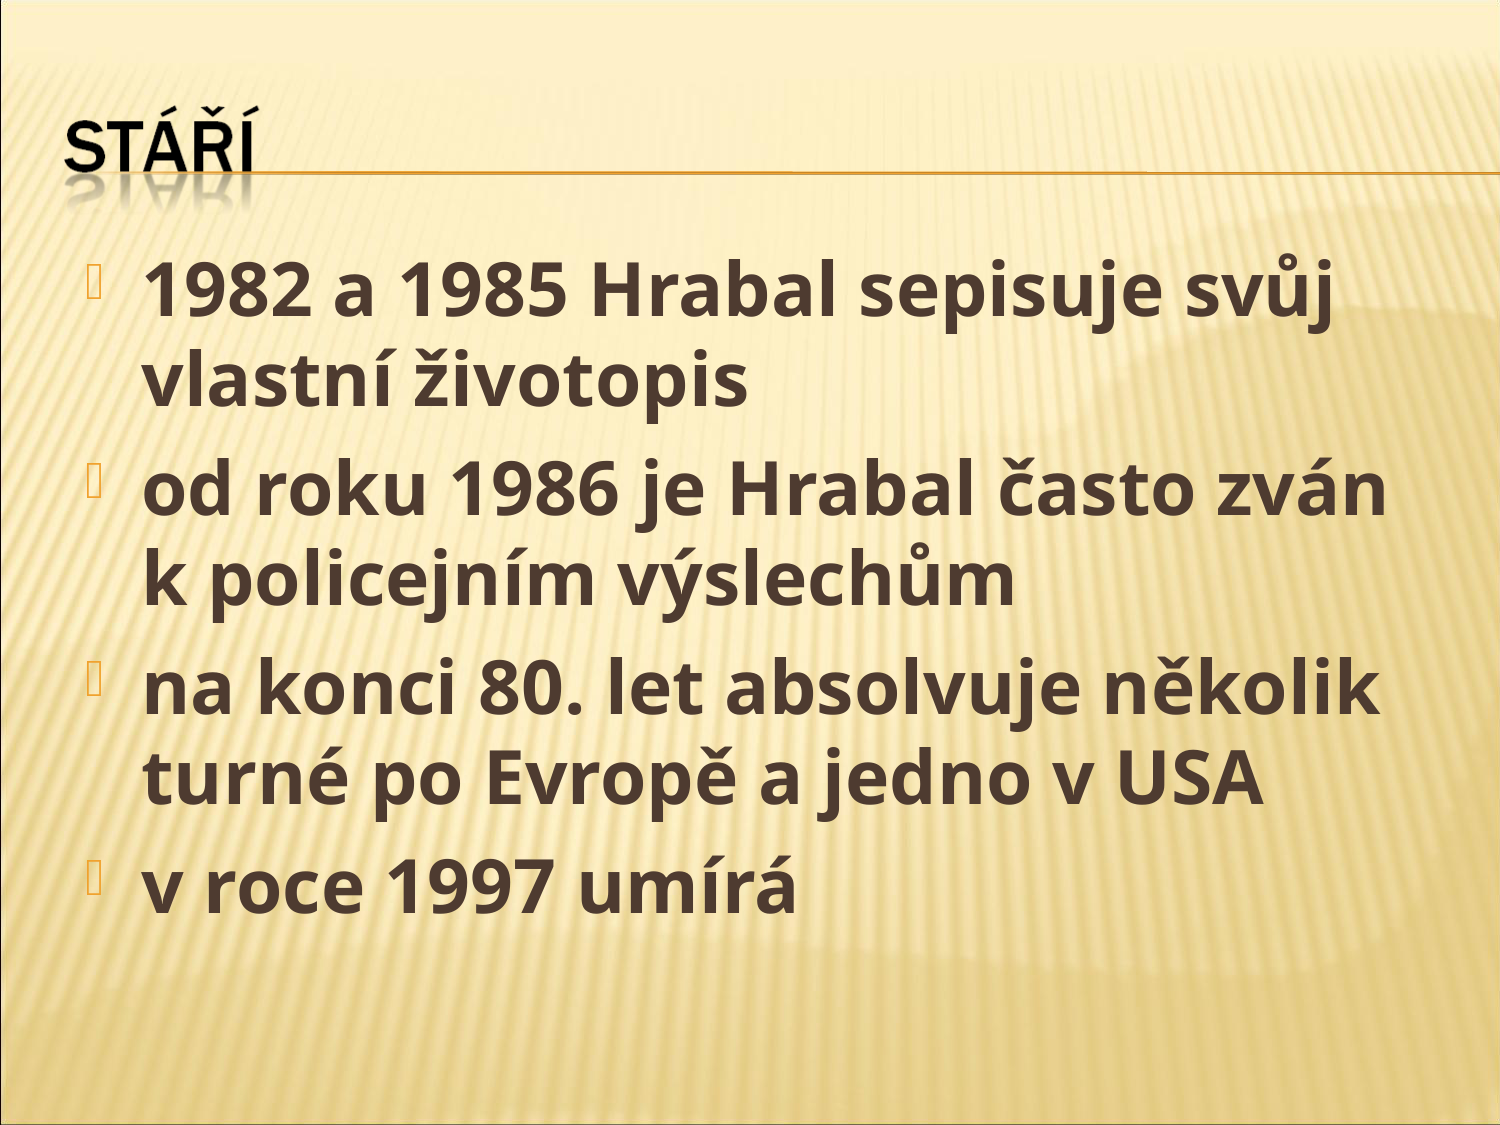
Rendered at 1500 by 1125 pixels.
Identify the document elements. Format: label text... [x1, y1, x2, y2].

text_box [16, 73, 1477, 264]
list 1982 a 1985 Hrabal sepisuje svůj vlastní životopis od roku 1986 je Hrabal často zván k policejním výslechům na konci 80. let absolvuje několik turné po Evropě a jedno v USA v roce 1997 umírá [70, 234, 1430, 1055]
picture [0, 0, 1500, 1125]
